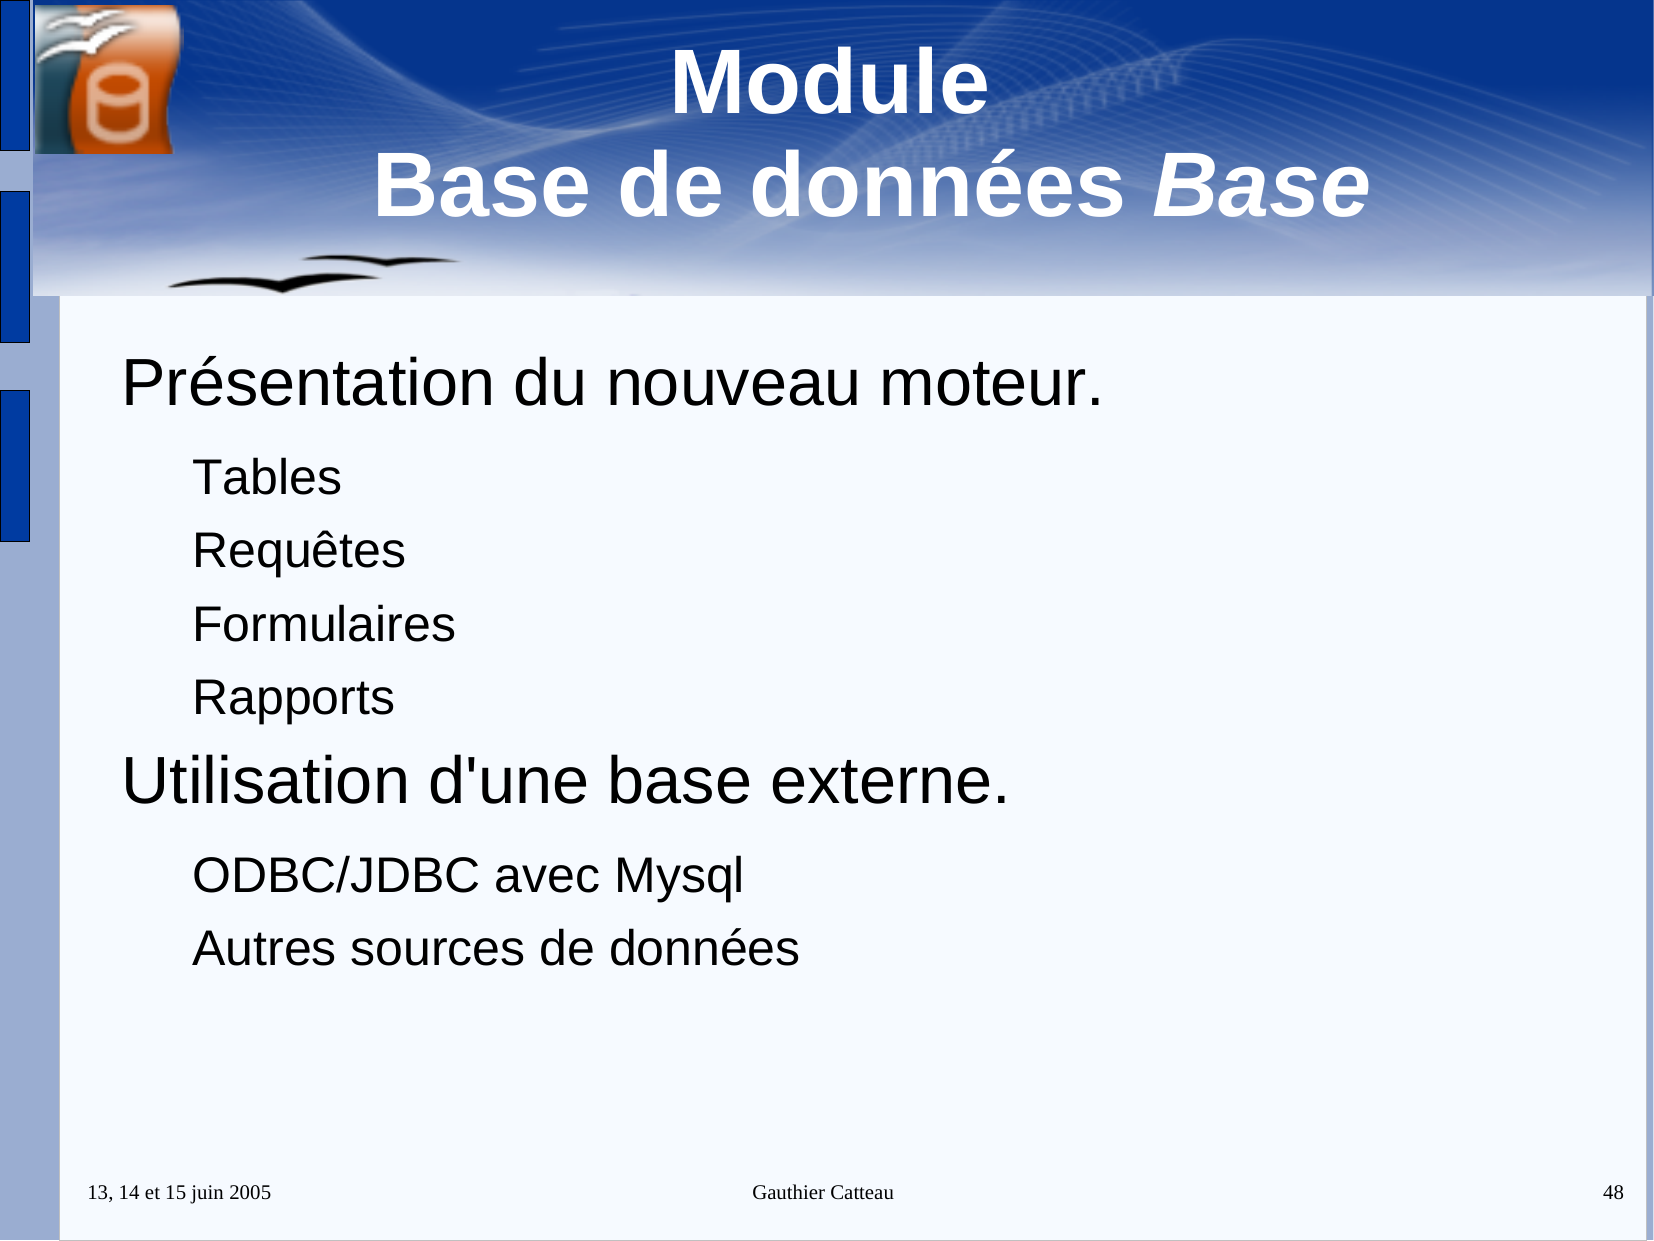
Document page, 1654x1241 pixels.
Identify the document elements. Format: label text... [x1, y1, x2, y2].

title Module Base de données Base [118, 29, 1531, 237]
picture [33, 0, 1654, 296]
list Présentation du nouveau moteur. Tables Requêtes Formulaires Rapports Utilisation d'une base externe. ODBC/JDBC avec Mysql Autres sources de données [121, 344, 1534, 977]
